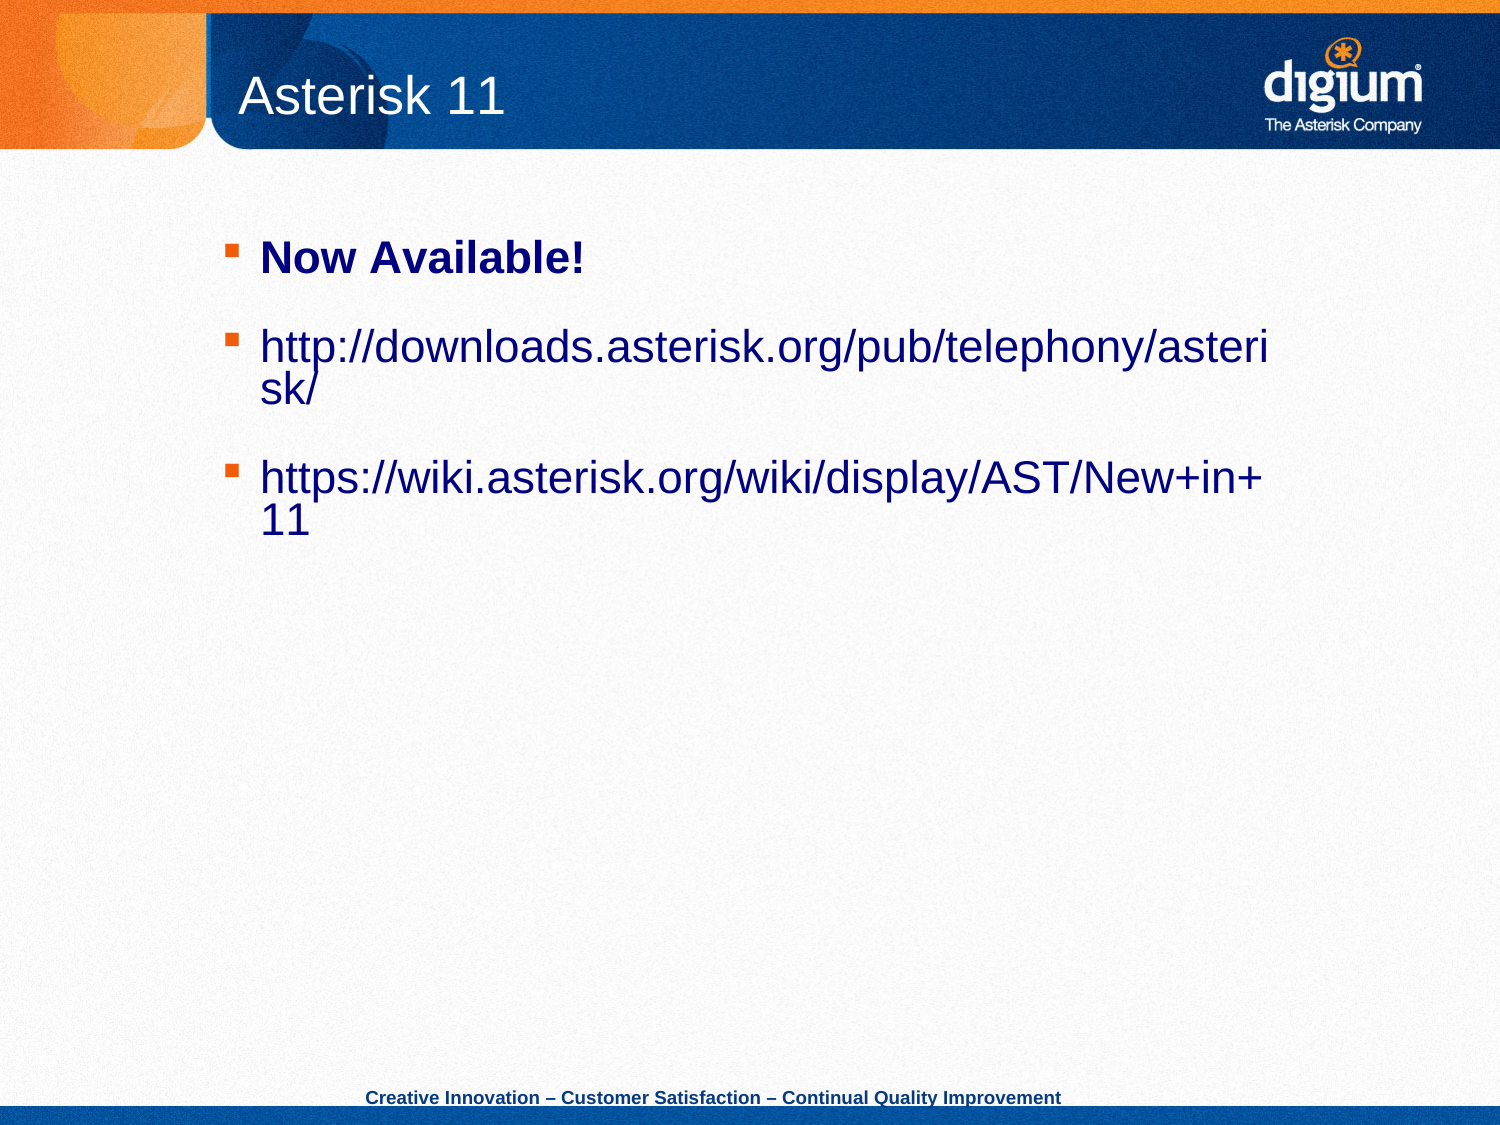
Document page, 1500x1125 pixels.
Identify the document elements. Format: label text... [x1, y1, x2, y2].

list Now Available! http://downloads.asterisk.org/pub/telephony/asterisk/ https://wiki.asterisk.org/wiki/display/AST/New+in+11 [206, 224, 1301, 967]
picture [0, 0, 1500, 1125]
title Asterisk 11 [238, 27, 1243, 127]
